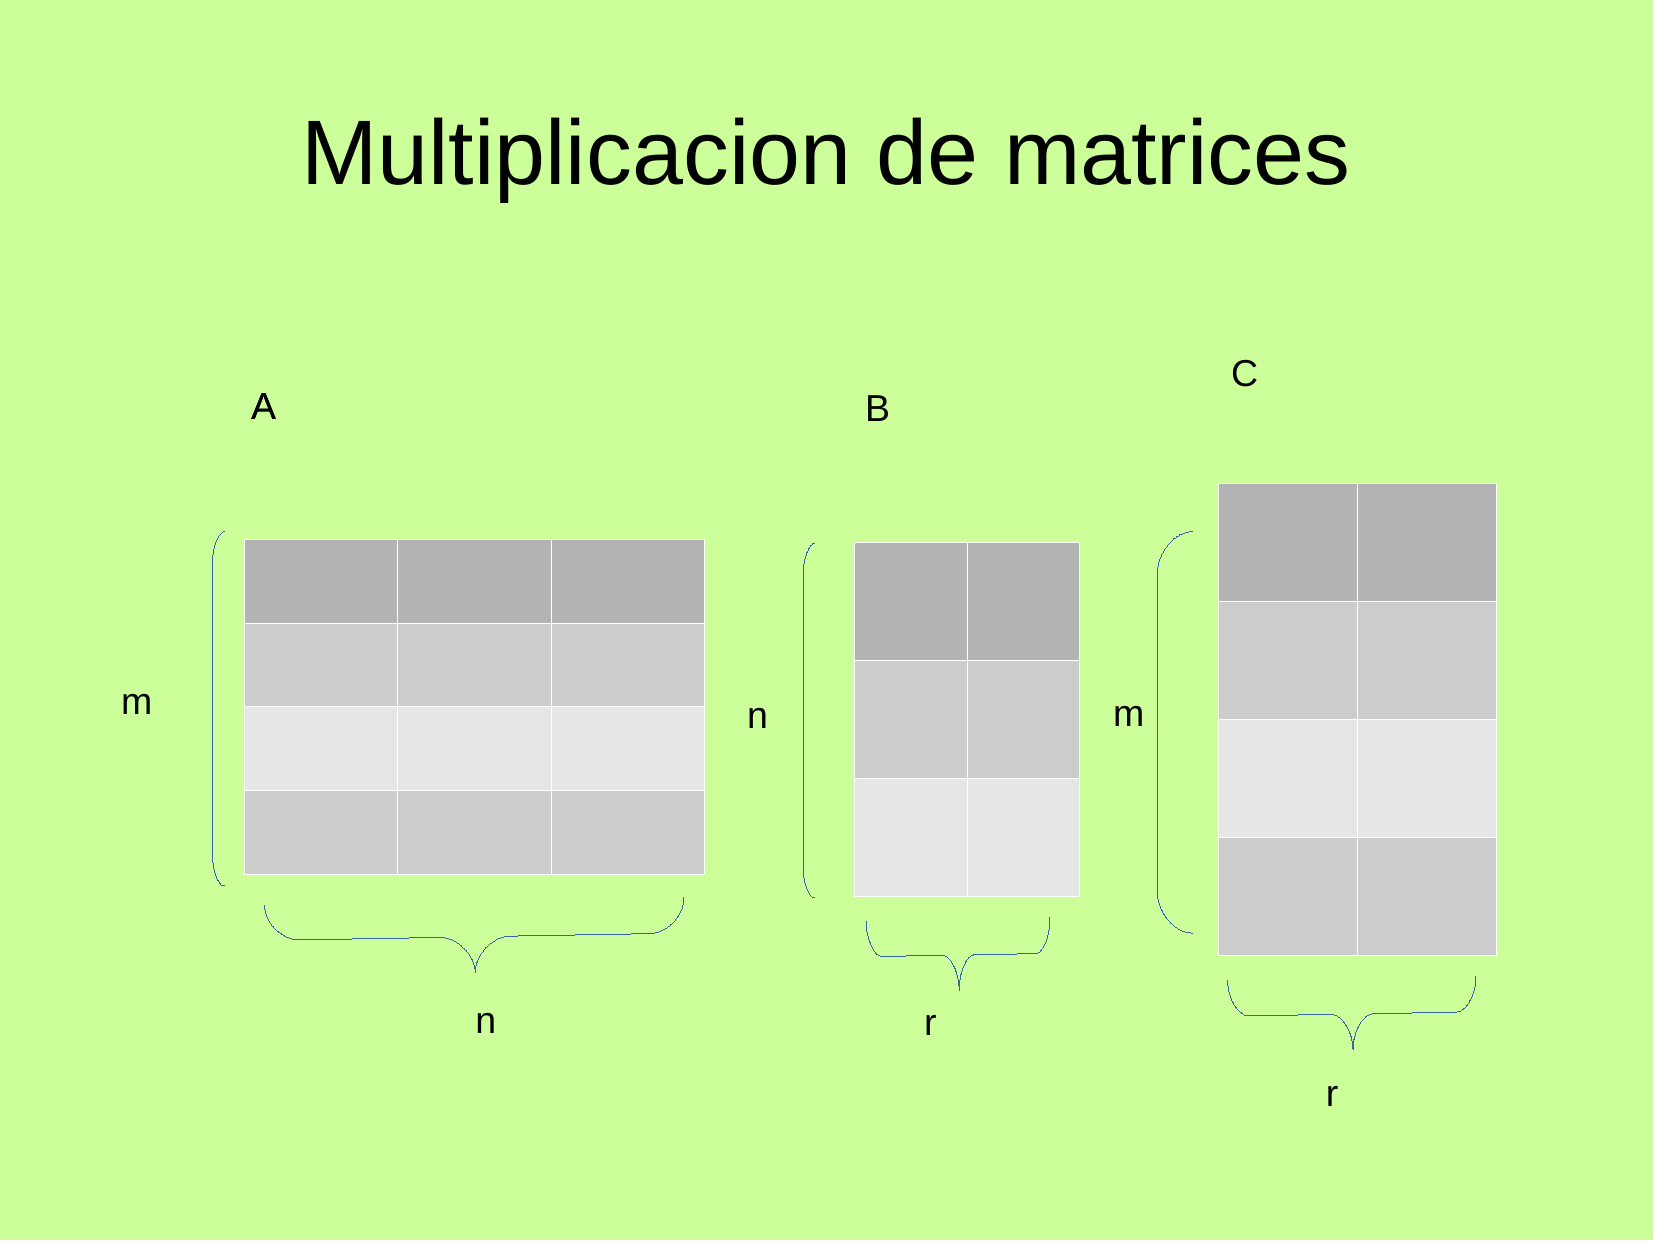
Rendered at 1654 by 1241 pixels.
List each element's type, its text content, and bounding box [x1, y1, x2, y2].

table_cell [855, 661, 967, 778]
table_header [245, 540, 397, 623]
text_box n [732, 687, 792, 745]
text_box m [1098, 685, 1158, 742]
title Multiplicacion de matrices [82, 49, 1571, 257]
table_cell [552, 791, 704, 874]
table_cell [552, 707, 704, 790]
table_header [855, 543, 967, 660]
table_cell [855, 779, 967, 896]
table_header [968, 543, 1079, 660]
table_cell [1358, 602, 1496, 719]
text_box B [850, 380, 981, 438]
table_cell [1358, 838, 1496, 955]
table_cell [398, 624, 551, 706]
text_box r [1311, 1065, 1430, 1123]
table_cell [1358, 720, 1496, 837]
table_cell [245, 624, 397, 706]
text_box C [1216, 344, 1347, 402]
table_cell [245, 707, 397, 790]
table_cell [1219, 602, 1357, 719]
text_box m [106, 673, 166, 731]
text_box n [460, 992, 579, 1049]
table_header [552, 540, 704, 623]
table_cell [968, 779, 1079, 896]
table_cell [552, 624, 704, 706]
table_header [1358, 484, 1496, 601]
table_cell [1219, 720, 1357, 837]
table_header [398, 540, 551, 623]
table_cell [1219, 838, 1357, 955]
table_cell [968, 661, 1079, 778]
table_cell [245, 791, 397, 874]
table_header [1219, 484, 1357, 601]
table_cell [398, 791, 551, 874]
text_box A [236, 377, 367, 435]
text_box r [909, 994, 1028, 1052]
table_cell [398, 707, 551, 790]
